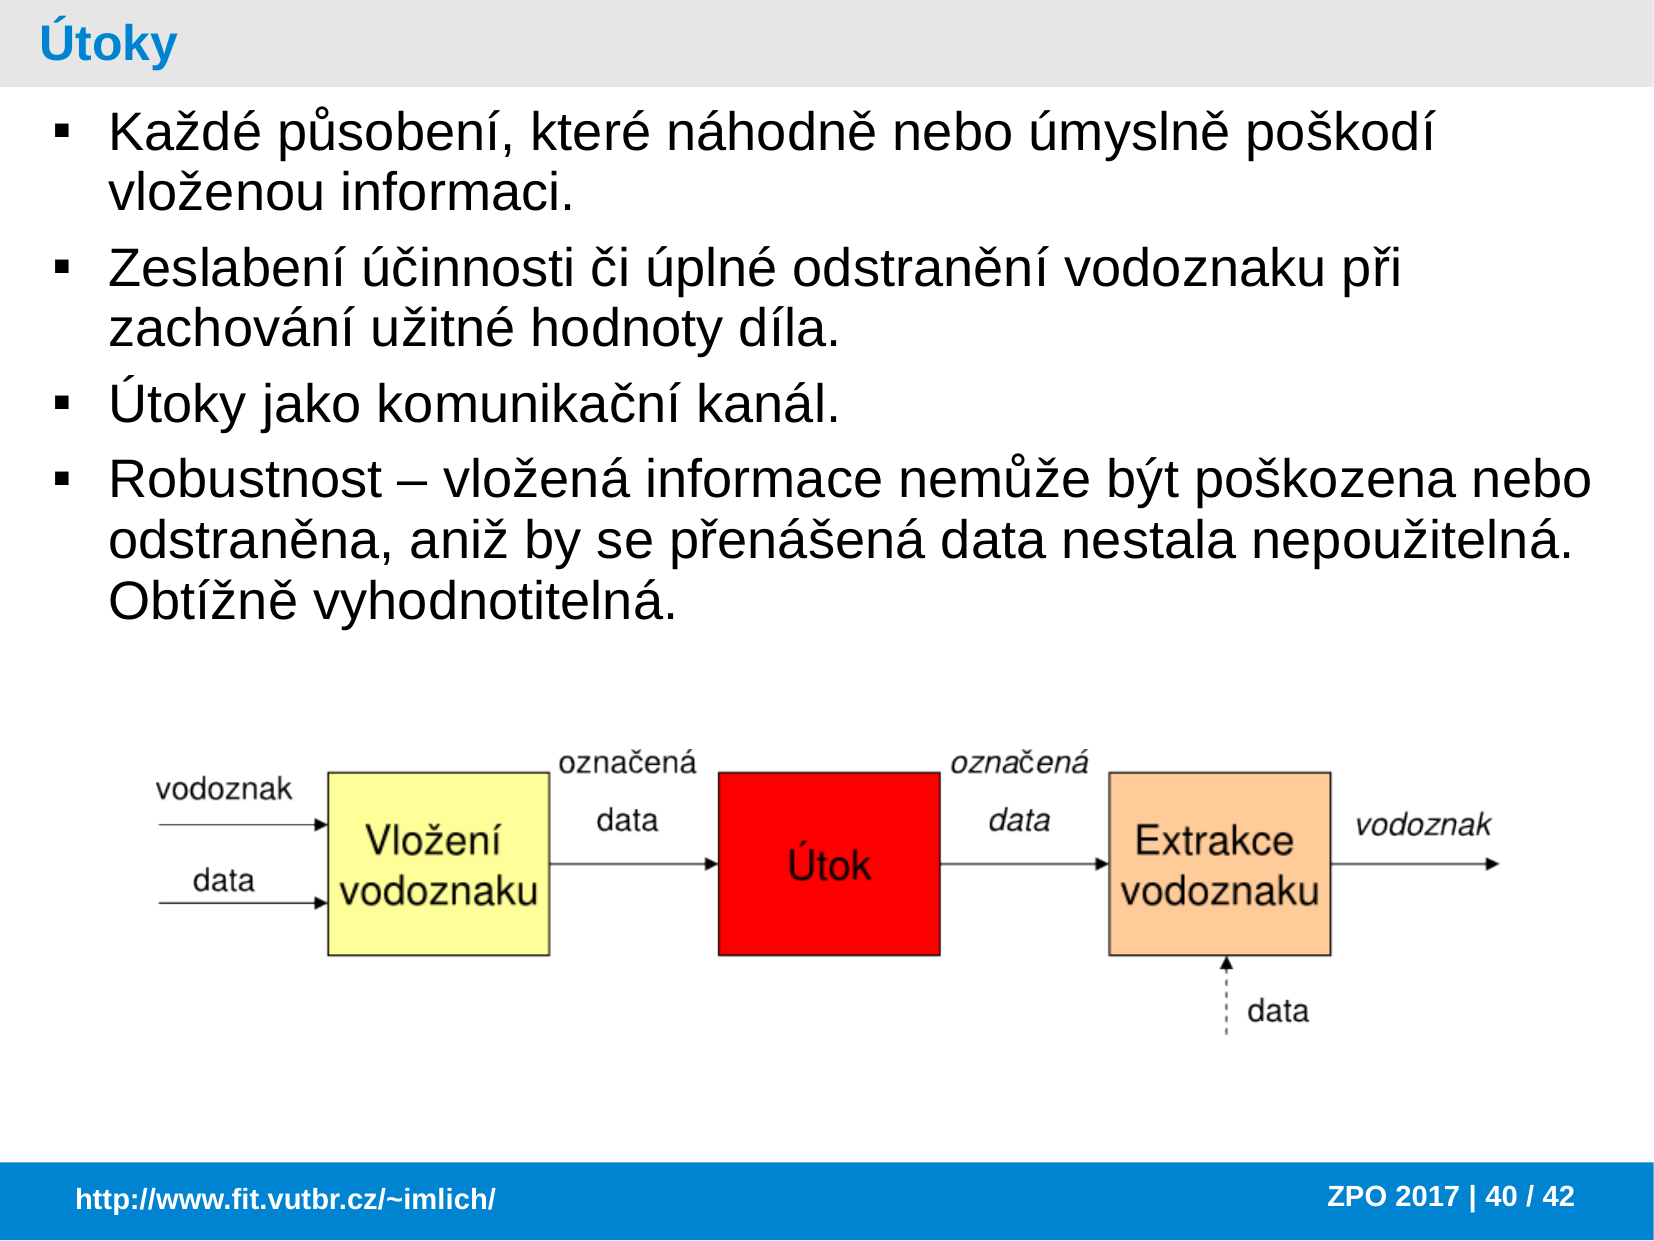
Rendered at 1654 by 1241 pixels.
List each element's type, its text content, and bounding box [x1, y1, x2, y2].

picture [156, 749, 1501, 1035]
title Útoky [39, 5, 1615, 81]
list Každé působení, které náhodně nebo úmyslně poškodí vloženou informaci. Zeslabení účinnosti či úplné odstranění vodoznaku při zachování užitné hodnoty díla. Útoky jako komunikační kanál. Robustnost – vložená informace nemůže být poškozena nebo odstraněna, aniž by se přenášená data nestala nepoužitelná. Obtížně vyhodnotitelná. [37, 101, 1613, 1126]
